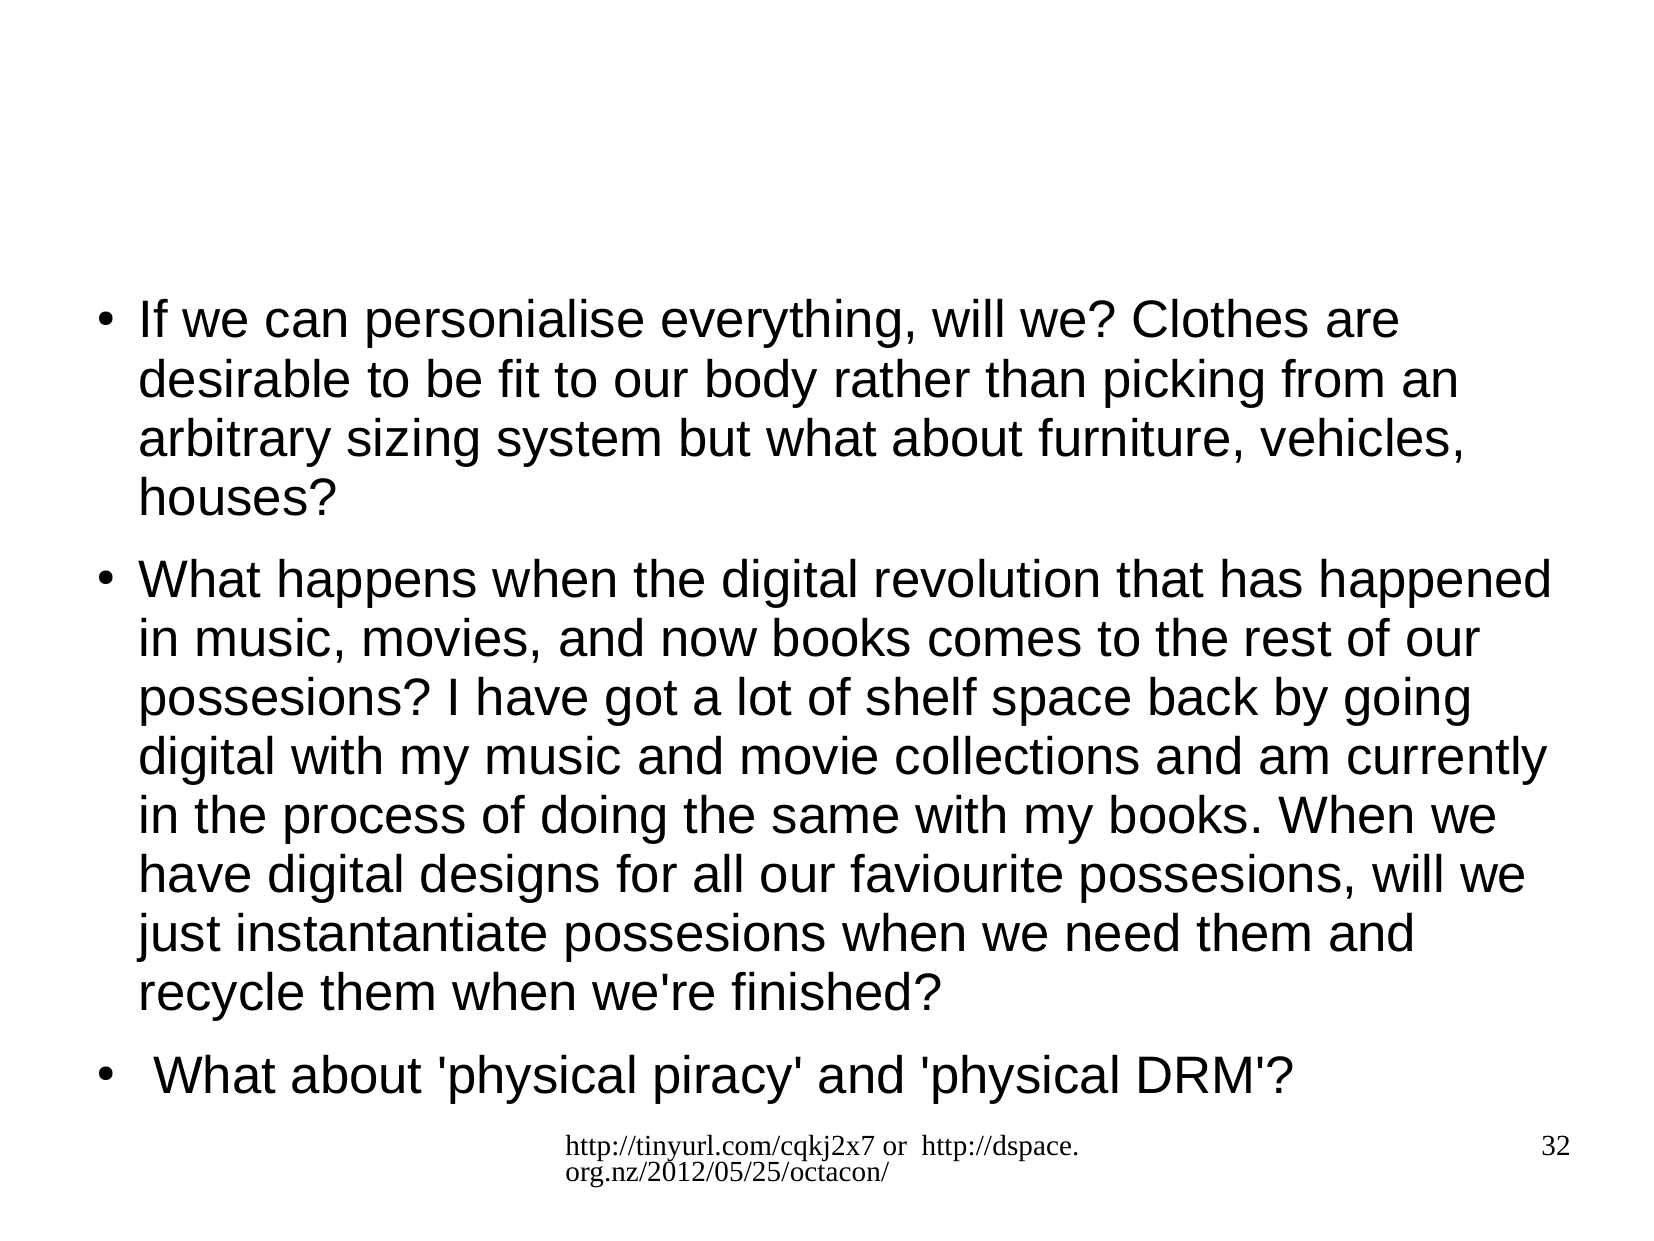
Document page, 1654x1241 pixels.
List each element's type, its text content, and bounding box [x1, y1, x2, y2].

list If we can personialise everything, will we? Clothes are desirable to be fit to our body rather than picking from an arbitrary sizing system but what about furniture, vehicles, houses? What happens when the digital revolution that has happened in music, movies, and now books comes to the rest of our possesions? I have got a lot of shelf space back by going digital with my music and movie collections and am currently in the process of doing the same with my books. When we have digital designs for all our faviourite possesions, will we just instantantiate possesions when we need them and recycle them when we're finished? What about 'physical piracy' and 'physical DRM'? [82, 290, 1571, 1109]
